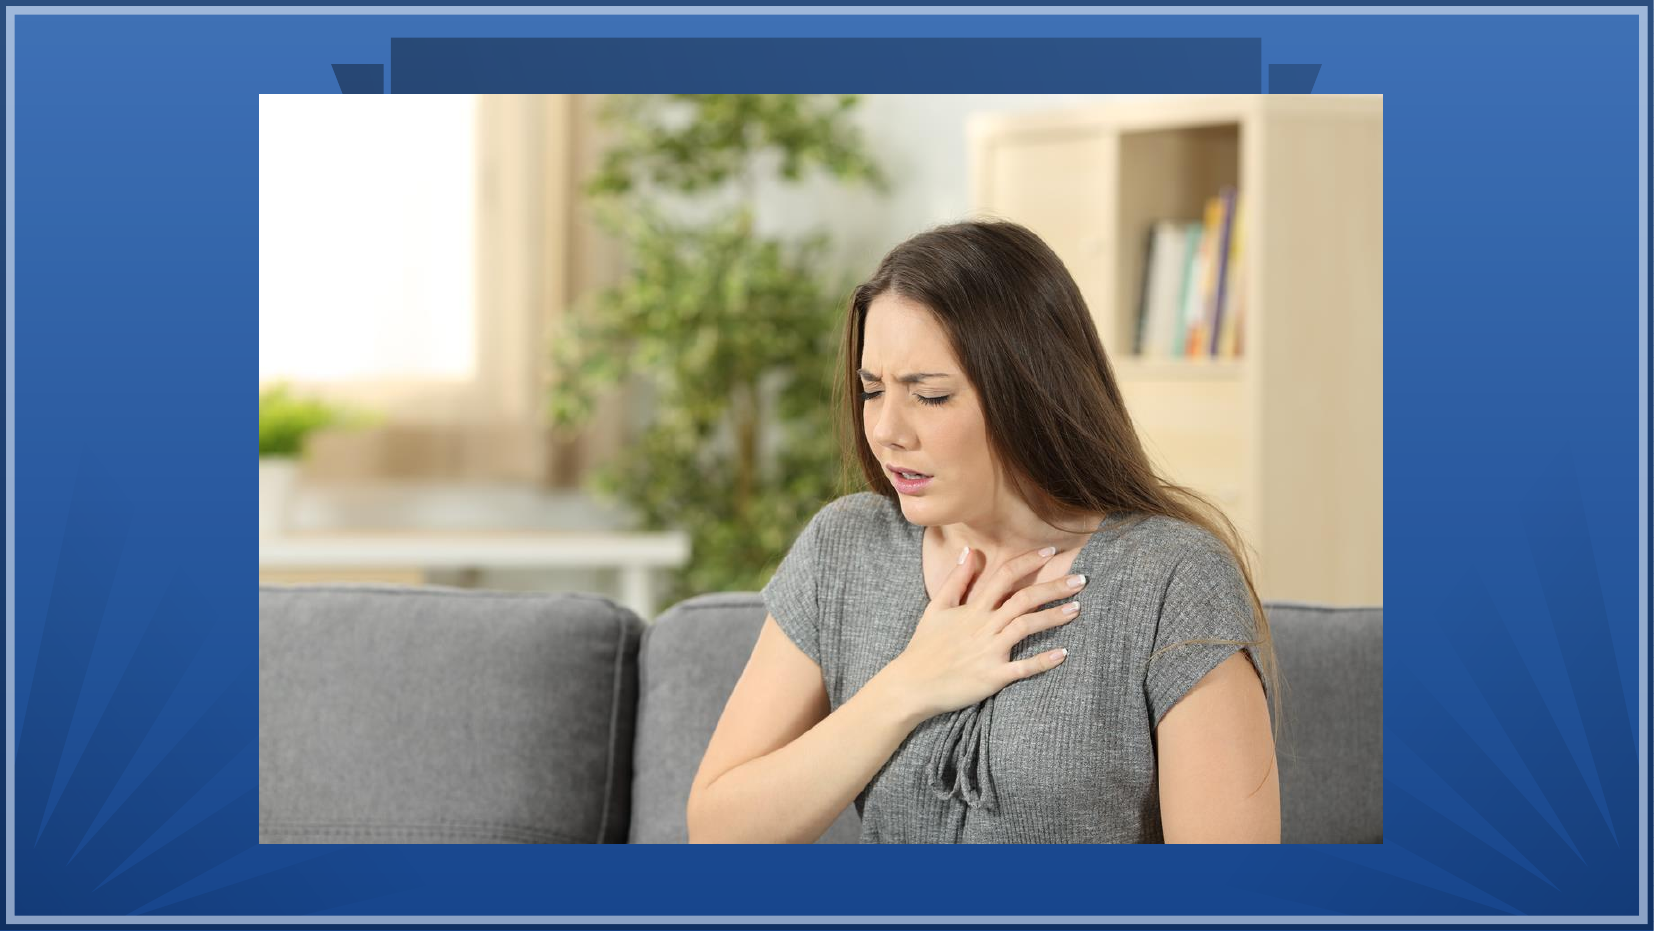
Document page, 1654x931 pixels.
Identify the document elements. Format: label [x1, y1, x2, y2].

picture [259, 94, 1383, 844]
